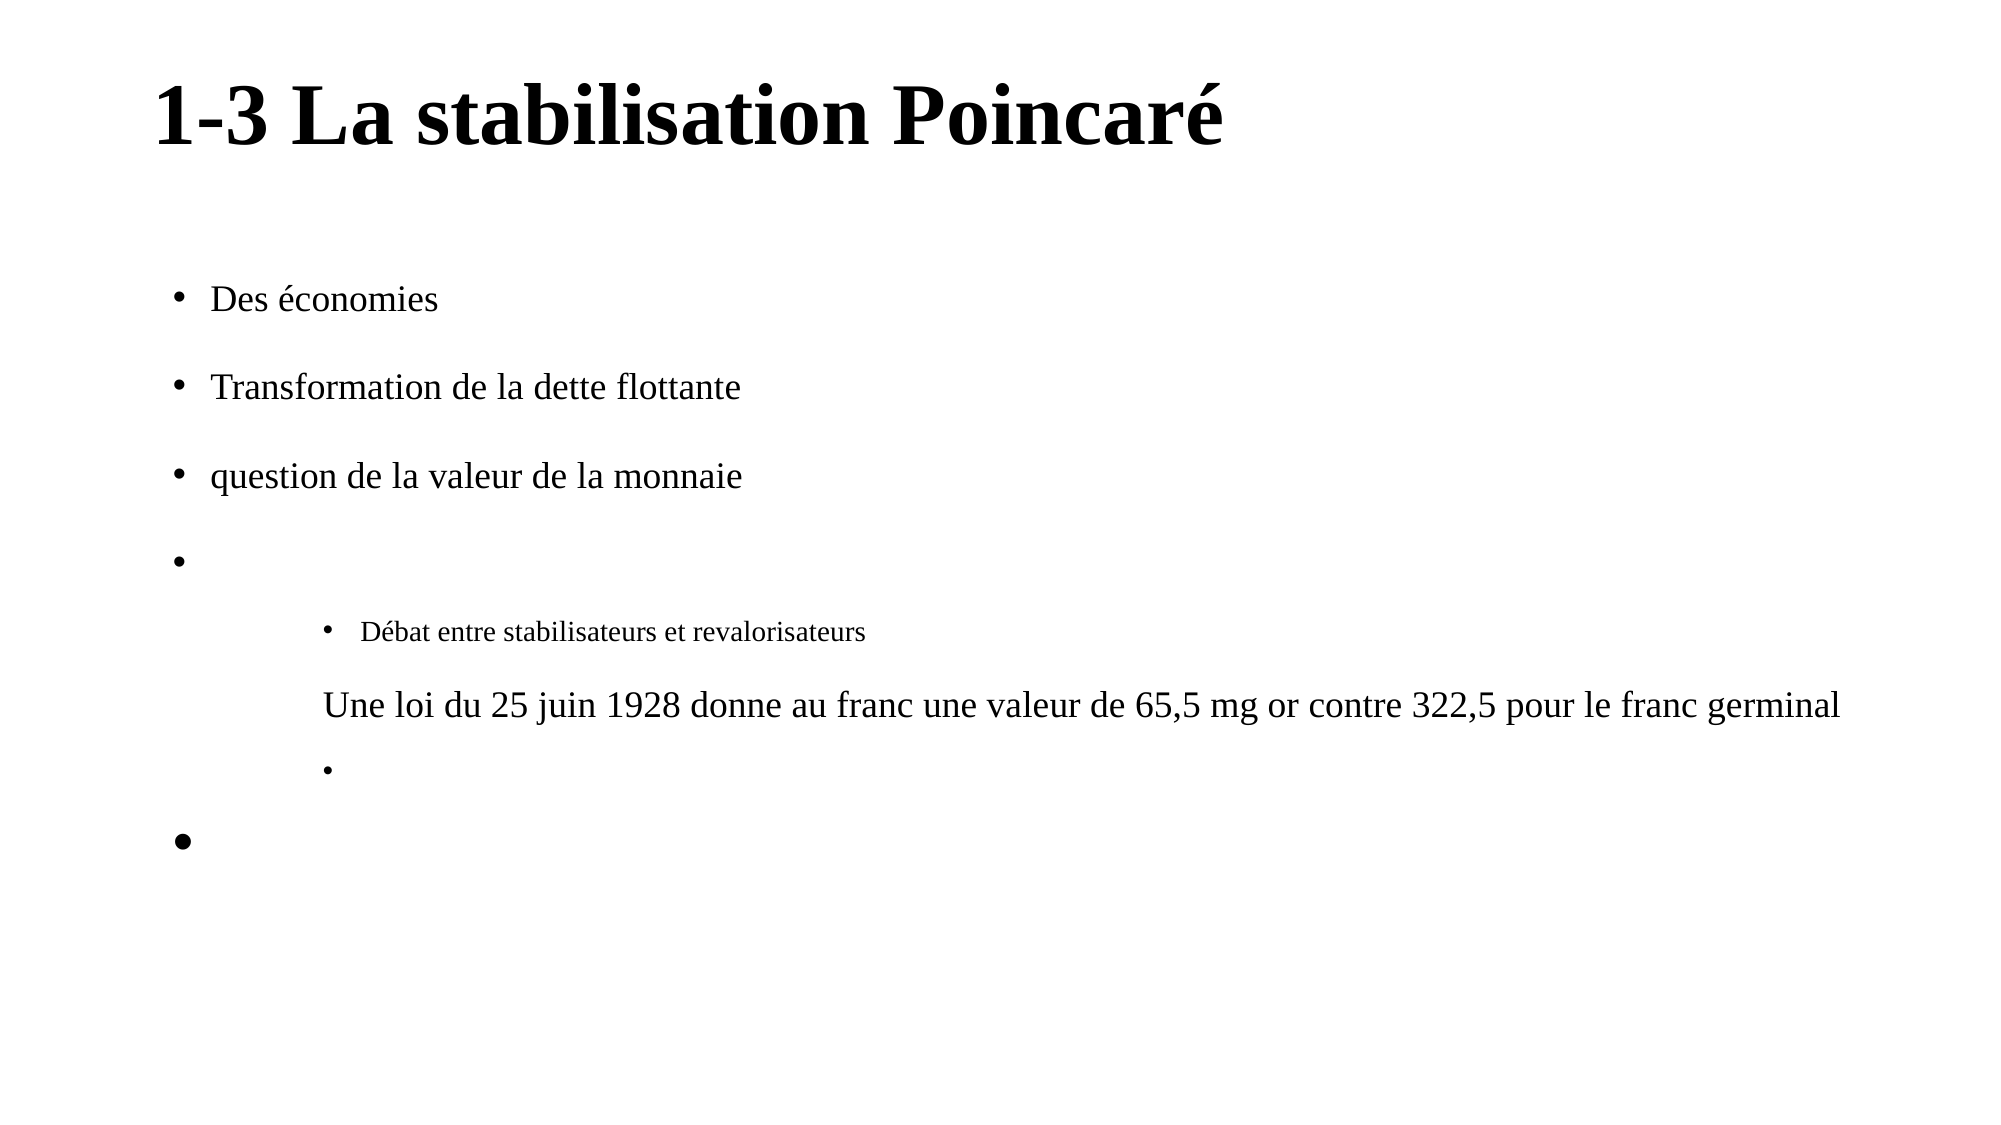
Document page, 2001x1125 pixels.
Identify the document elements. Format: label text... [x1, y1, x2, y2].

title 1-3 La stabilisation Poincaré [137, 59, 1863, 278]
list Des économies Transformation de la dette flottante question de la valeur de la monnaie Débat entre stabilisateurs et revalorisateurs Une loi du 25 juin 1928 donne au franc une valeur de 65,5 mg or contre 322,5 pour le franc germinal [157, 244, 1883, 958]
